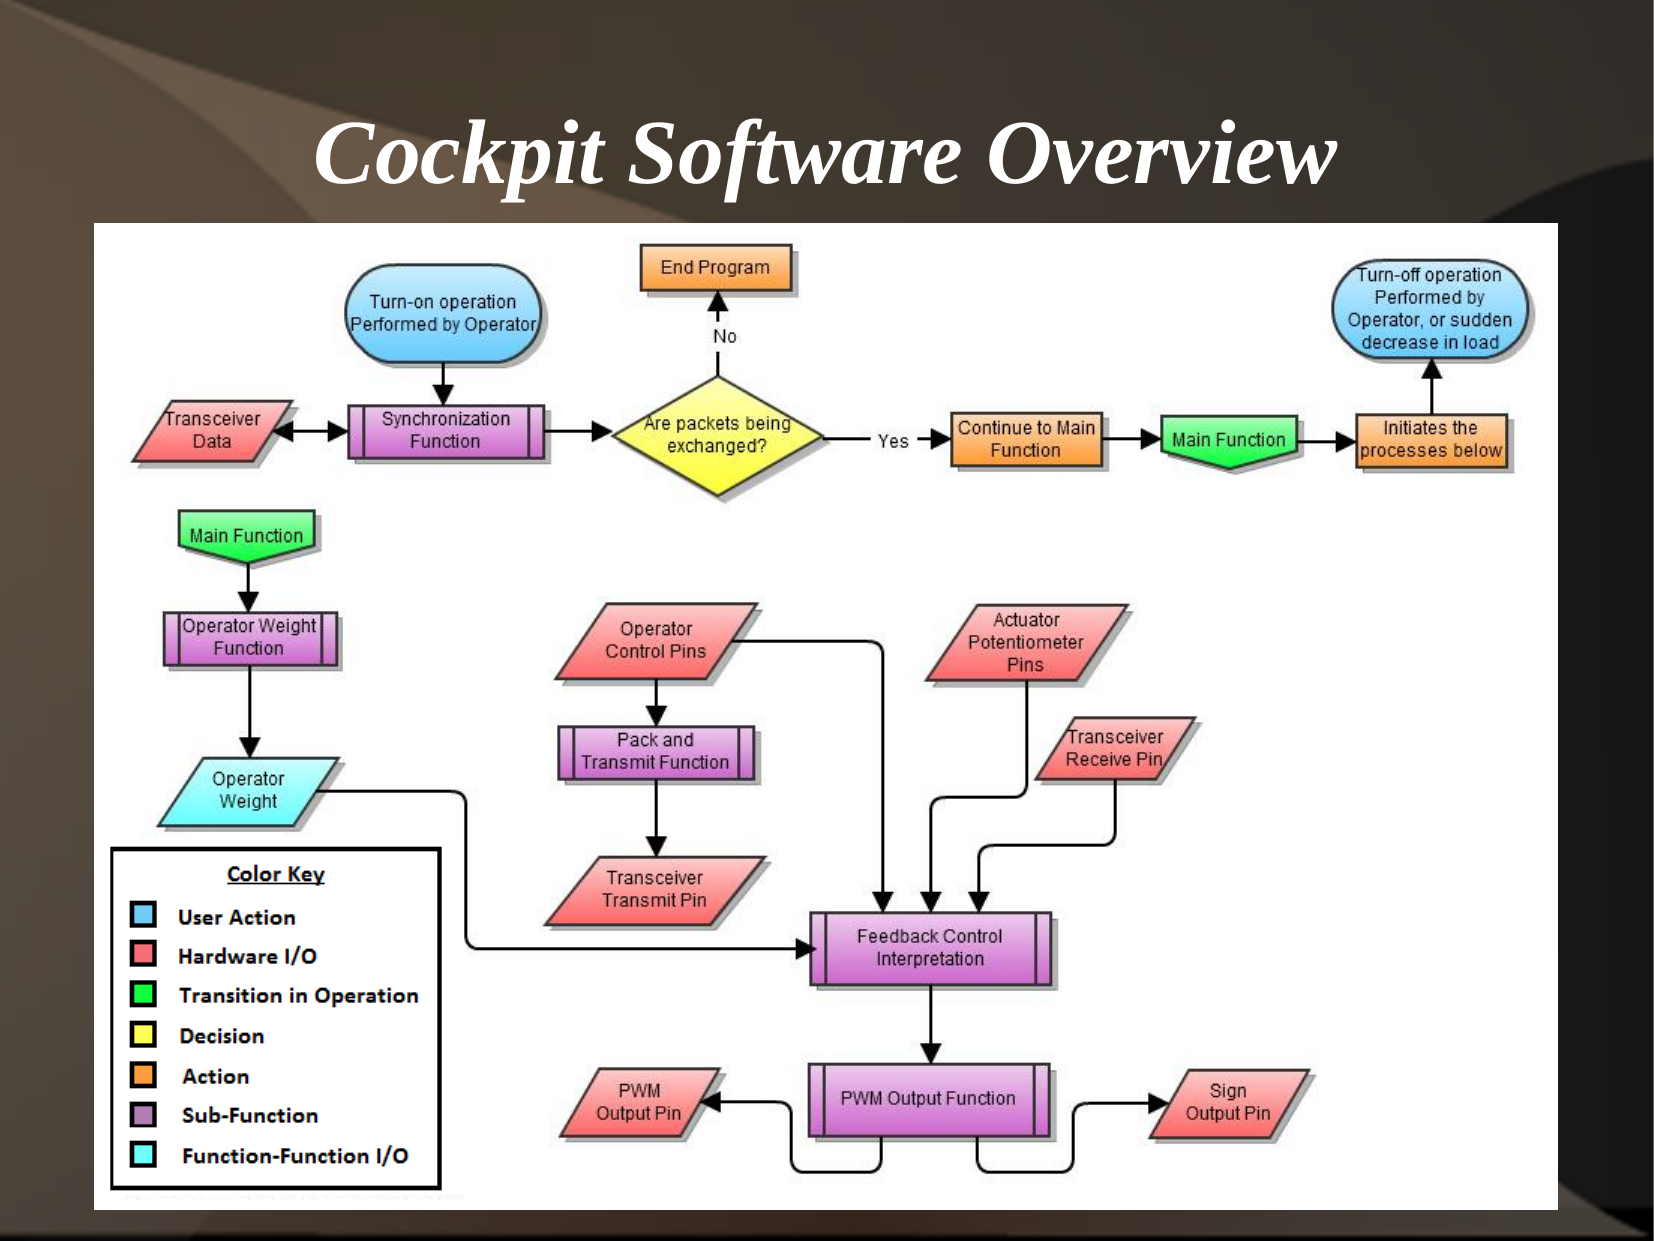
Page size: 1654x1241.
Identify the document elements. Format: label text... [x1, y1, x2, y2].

title Cockpit Software Overview [82, 49, 1571, 257]
picture [0, 0, 1654, 1241]
